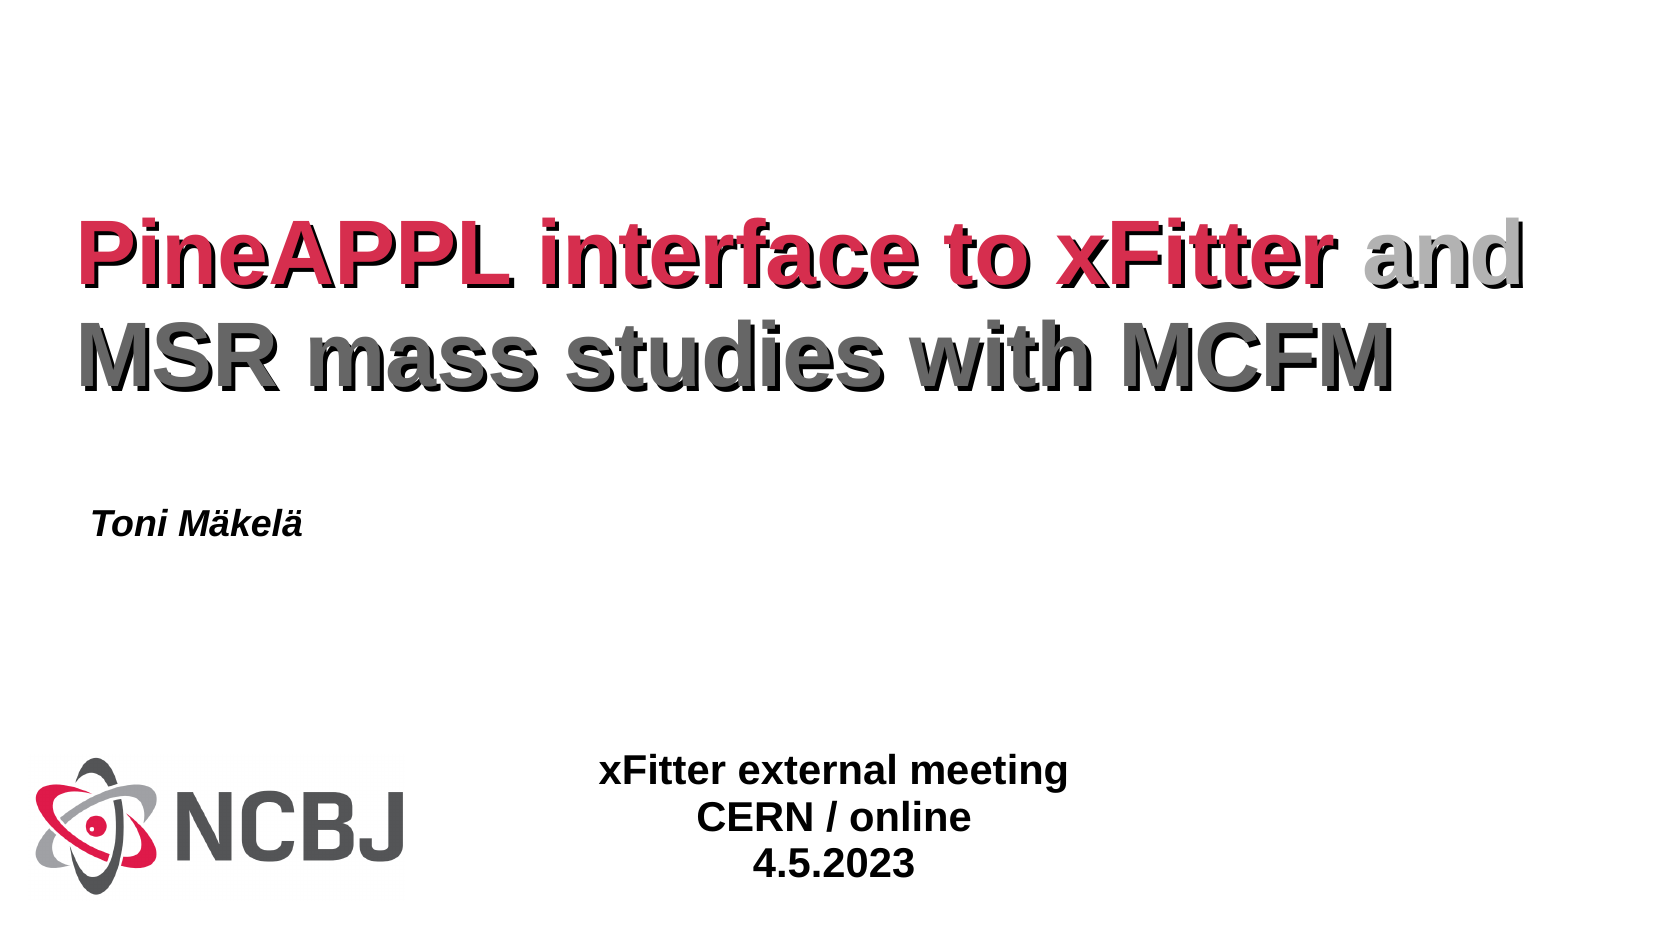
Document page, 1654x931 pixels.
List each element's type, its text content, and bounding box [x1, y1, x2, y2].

title PineAPPL interface to xFitter and MSR mass studies with MCFM [75, 98, 1546, 509]
picture [28, 754, 406, 901]
text_box Toni Mäkelä [75, 495, 328, 557]
subtitle xFitter external meeting CERN / online 4.5.2023 [90, 747, 1579, 931]
